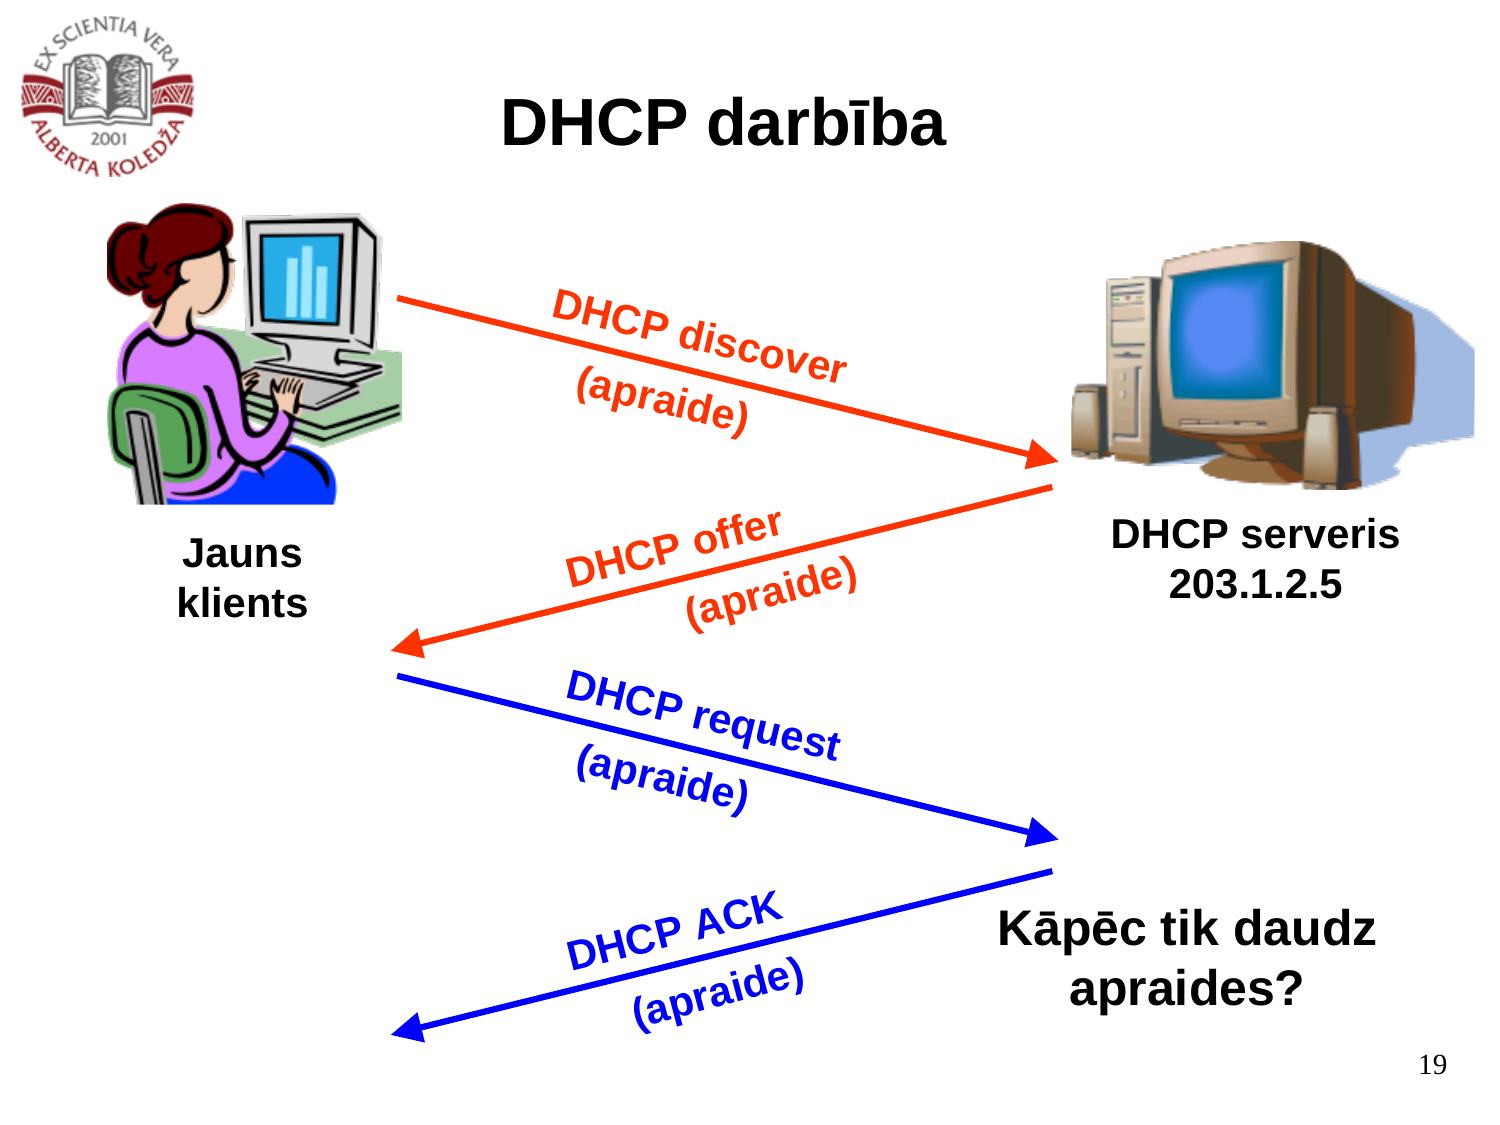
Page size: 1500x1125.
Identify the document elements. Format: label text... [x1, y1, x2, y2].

text_box DHCP ACK [544, 866, 804, 992]
text_box Jauns klients [161, 518, 324, 634]
text_box (apraide) [609, 931, 826, 1049]
text_box DHCP discover [532, 264, 870, 405]
picture [107, 203, 402, 505]
text_box (apraide) [556, 342, 773, 454]
text_box <skaitlis> [1312, 1037, 1463, 1101]
text_box DHCP serveris 203.1.2.5 [1095, 499, 1416, 615]
text_box DHCP offer [543, 482, 805, 608]
picture [1071, 241, 1475, 490]
text_box DHCP request [539, 644, 864, 781]
picture [21, 16, 194, 177]
text_box (apraide) [662, 531, 879, 649]
title DHCP darbība [50, 62, 1374, 175]
text_box Kāpēc tik daudz apraides? [962, 887, 1413, 1023]
text_box (apraide) [556, 720, 772, 832]
